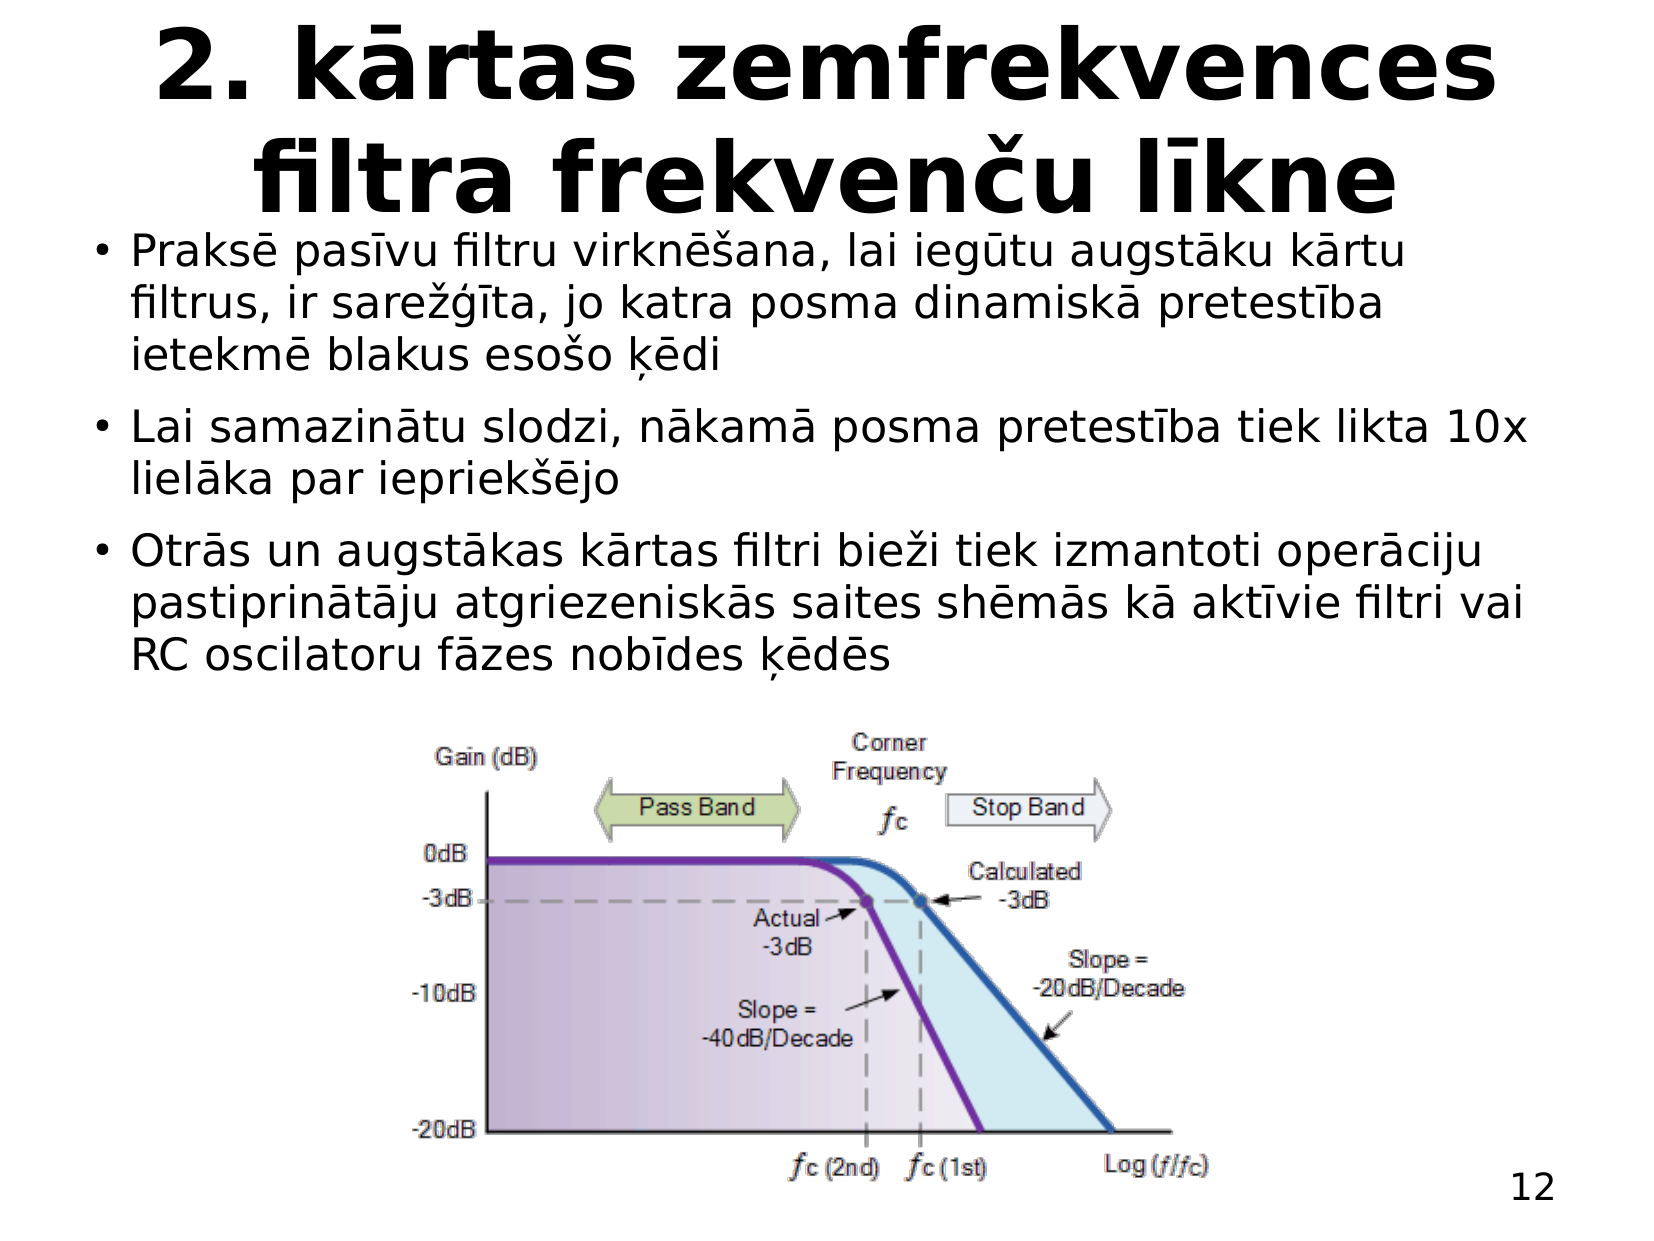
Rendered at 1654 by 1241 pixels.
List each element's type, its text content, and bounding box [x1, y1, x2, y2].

title 2. kārtas zemfrekvences filtra frekvenču līkne [82, 8, 1571, 236]
picture [412, 726, 1209, 1185]
list Praksē pasīvu filtru virknēšana, lai iegūtu augstāku kārtu filtrus, ir sarežģīta, jo katra posma dinamiskā pretestība ietekmē blakus esošo ķēdi Lai samazinātu slodzi, nākamā posma pretestība tiek likta 10x lielāka par iepriekšējo Otrās un augstākas kārtas filtri bieži tiek izmantoti operāciju pastiprinātāju atgriezeniskās saites shēmās kā aktīvie filtri vai RC oscilatoru fāzes nobīdes ķēdēs [82, 225, 1538, 683]
